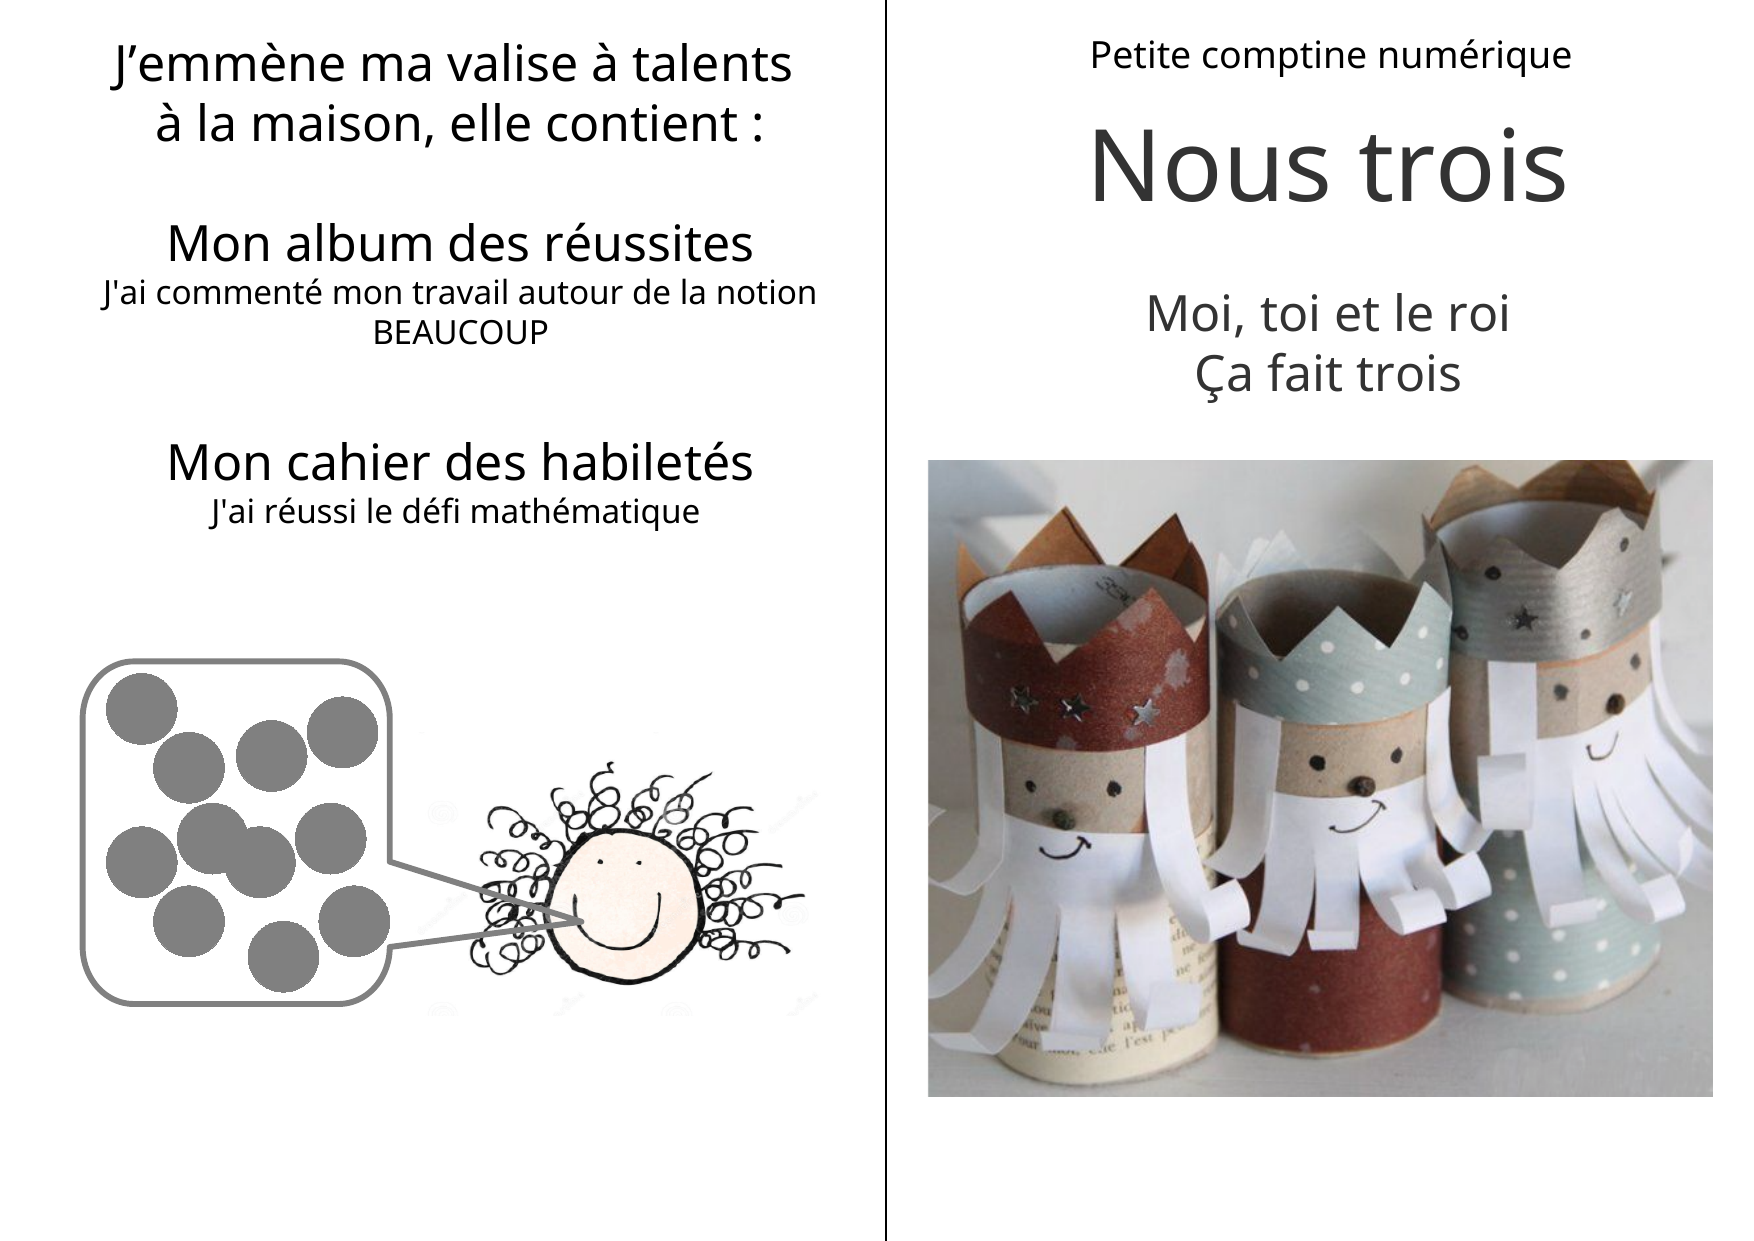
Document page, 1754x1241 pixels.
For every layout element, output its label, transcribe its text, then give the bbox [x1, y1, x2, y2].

text_box [106, 826, 178, 898]
text_box Petite comptine numérique [1074, 23, 1595, 84]
picture [413, 873, 564, 940]
text_box [318, 885, 390, 957]
text_box Nous trois Moi, toi et le roi Ça fait trois [992, 94, 1666, 455]
text_box [106, 673, 178, 745]
text_box [307, 696, 378, 768]
text_box [248, 921, 319, 993]
text_box [236, 720, 308, 792]
picture [927, 460, 1713, 1097]
text_box [177, 803, 296, 898]
picture [413, 732, 834, 1016]
text_box [295, 803, 367, 875]
text_box [153, 732, 225, 804]
text_box J’emmène ma valise à talents à la maison, elle contient : Mon album des réussites J'ai commenté mon travail autour de la notion BEAUCOUP Mon cahier des habiletés J'ai réussi le défi mathématique [82, 23, 839, 638]
text_box [153, 885, 225, 957]
